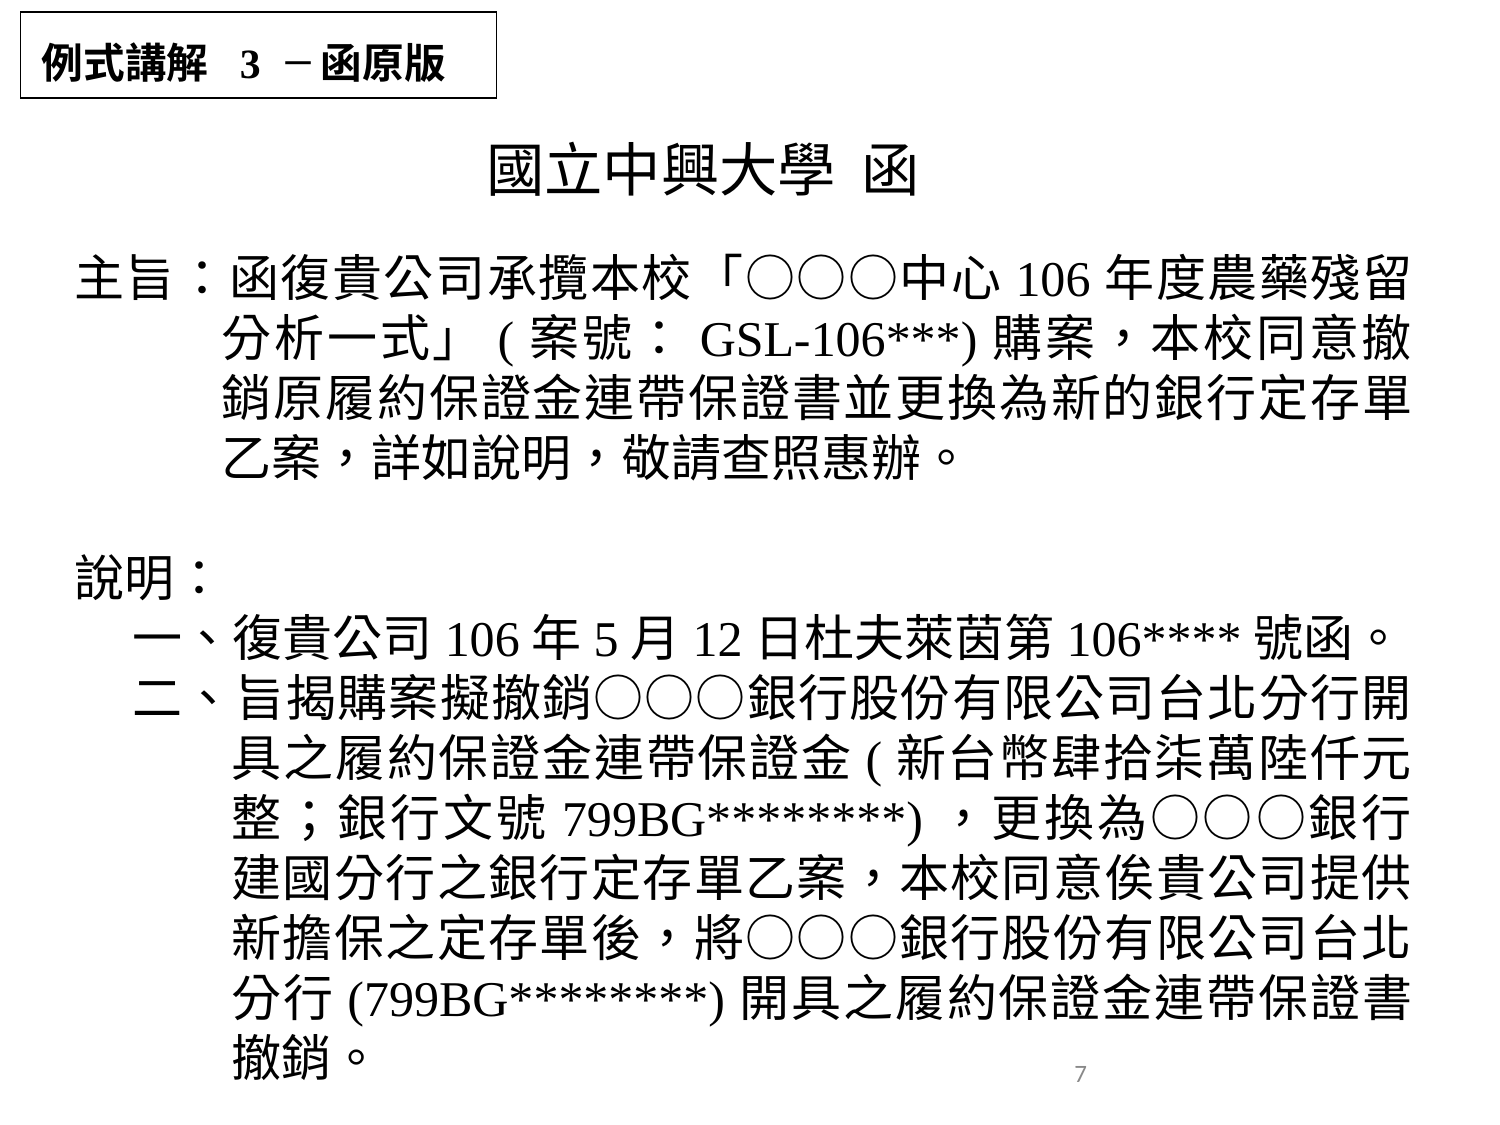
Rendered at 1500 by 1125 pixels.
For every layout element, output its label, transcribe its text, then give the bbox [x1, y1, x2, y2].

text_box 主旨：函復貴公司承攬本校「○○○中心106年度農藥殘留分析一式」(案號：GSL-106***)購案，本校同意撤銷原履約保證金連帶保證書並更換為新的銀行定存單乙案，詳如說明，敬請查照惠辦。 說明： 一、復貴公司106年5月12日杜夫萊茵第106****號函。 二、旨揭購案擬撤銷○○○銀行股份有限公司台北分行開具之履約保證金連帶保證金(新台幣肆拾柒萬陸仟元整；銀行文號799BG********)，更換為○○○銀行建國分行之銀行定存單乙案，本校同意俟貴公司提供新擔保之定存單後，將○○○銀行股份有限公司台北分行(799BG********)開具之履約保證金連帶保證書撤銷。 [59, 239, 1427, 1094]
text_box 例式講解 3 ─函原版 [20, 12, 497, 98]
text_box 7 [1059, 1042, 1397, 1103]
text_box 國立中興大學 函 [471, 126, 935, 211]
